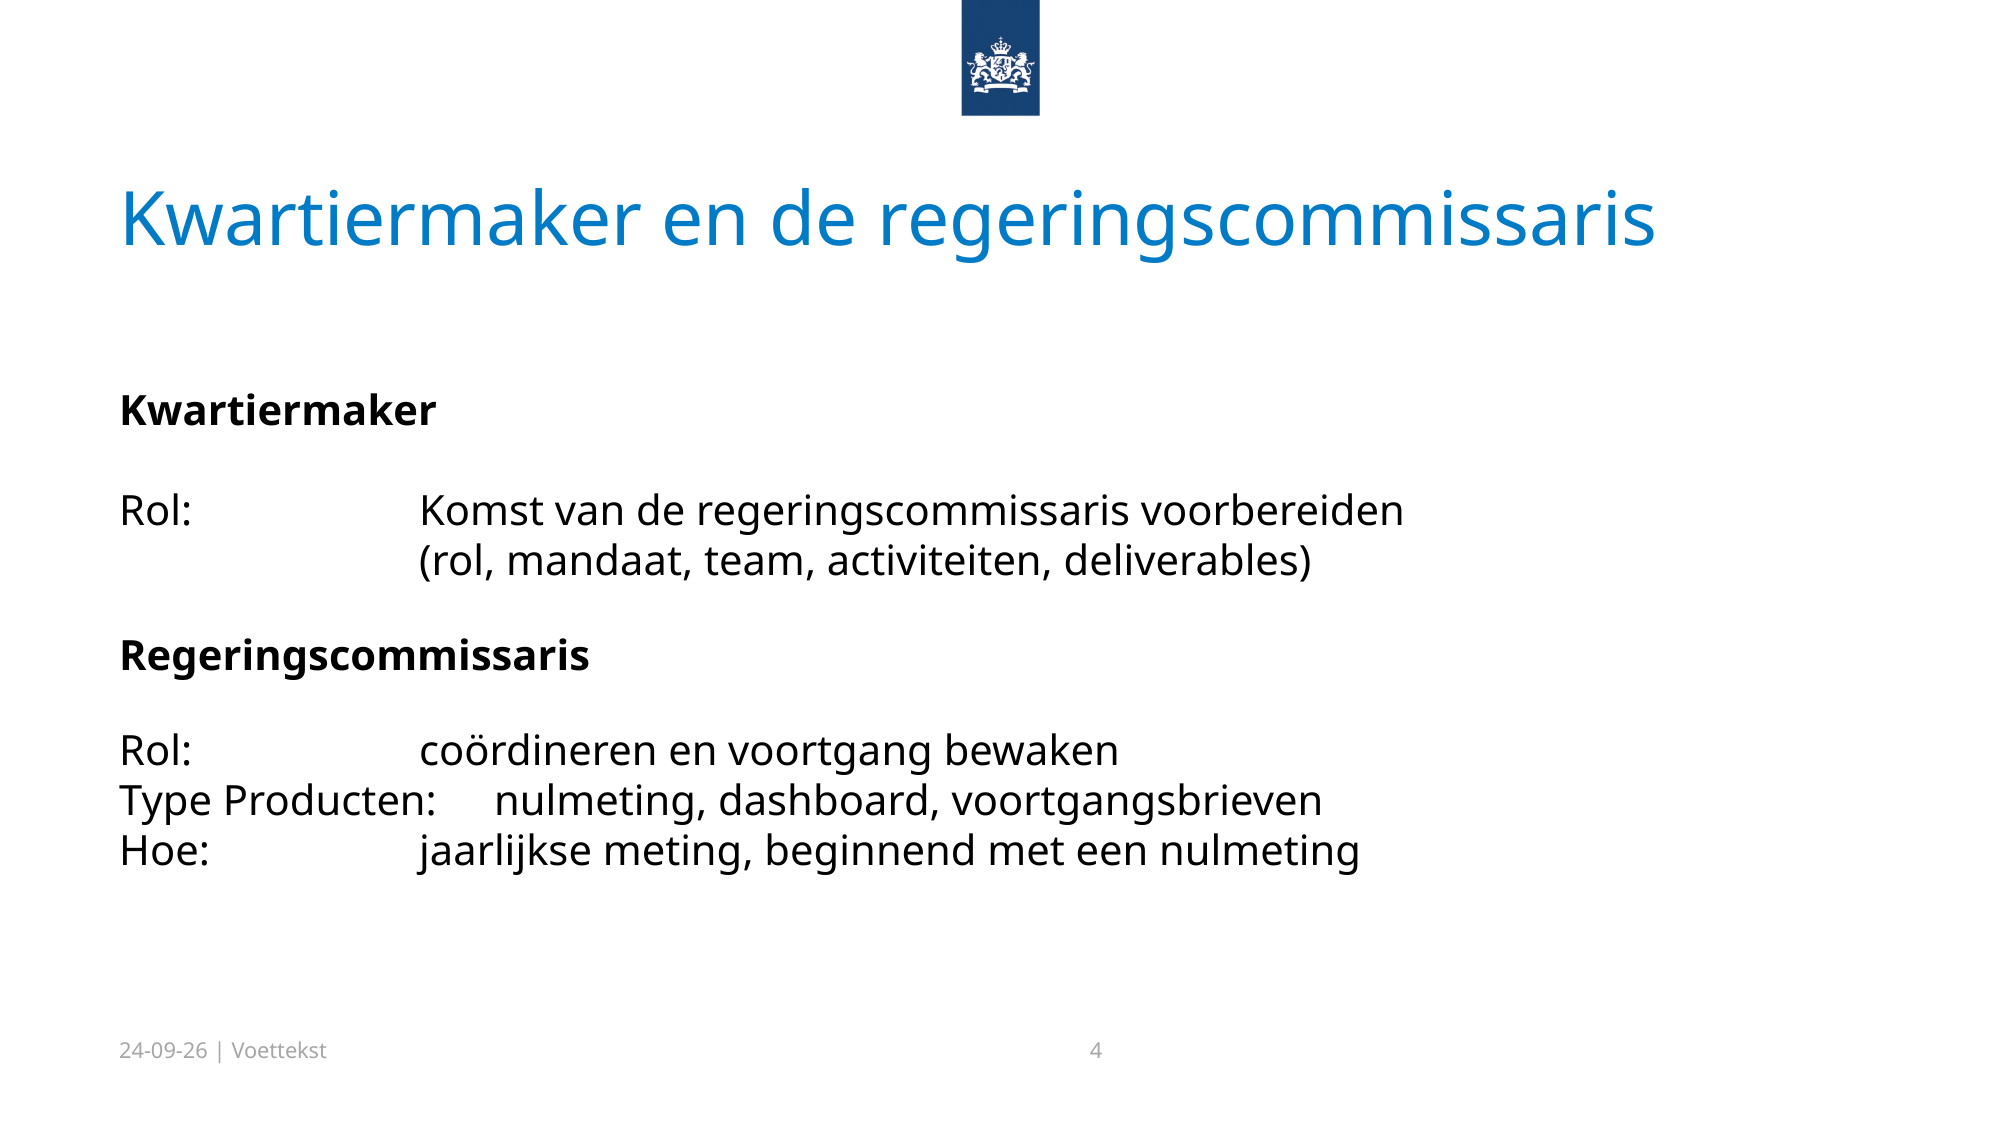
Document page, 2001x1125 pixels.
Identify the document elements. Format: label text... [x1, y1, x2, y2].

text_box 4 [1074, 1020, 1897, 1074]
title Kwartiermaker en de regeringscommissaris [104, 172, 1897, 329]
text_box 26 april 2021 | Voettekst [104, 1020, 925, 1074]
text_box Kwartiermaker Rol: Komst van de regeringscommissaris voorbereiden (rol, mandaat, team, activiteiten, deliverables) Regeringscommissaris Rol: coördineren en voortgang bewaken Type Producten: nulmeting, dashboard, voortgangsbrieven Hoe: jaarlijkse meting, beginnend met een nulmeting [104, 376, 1897, 978]
